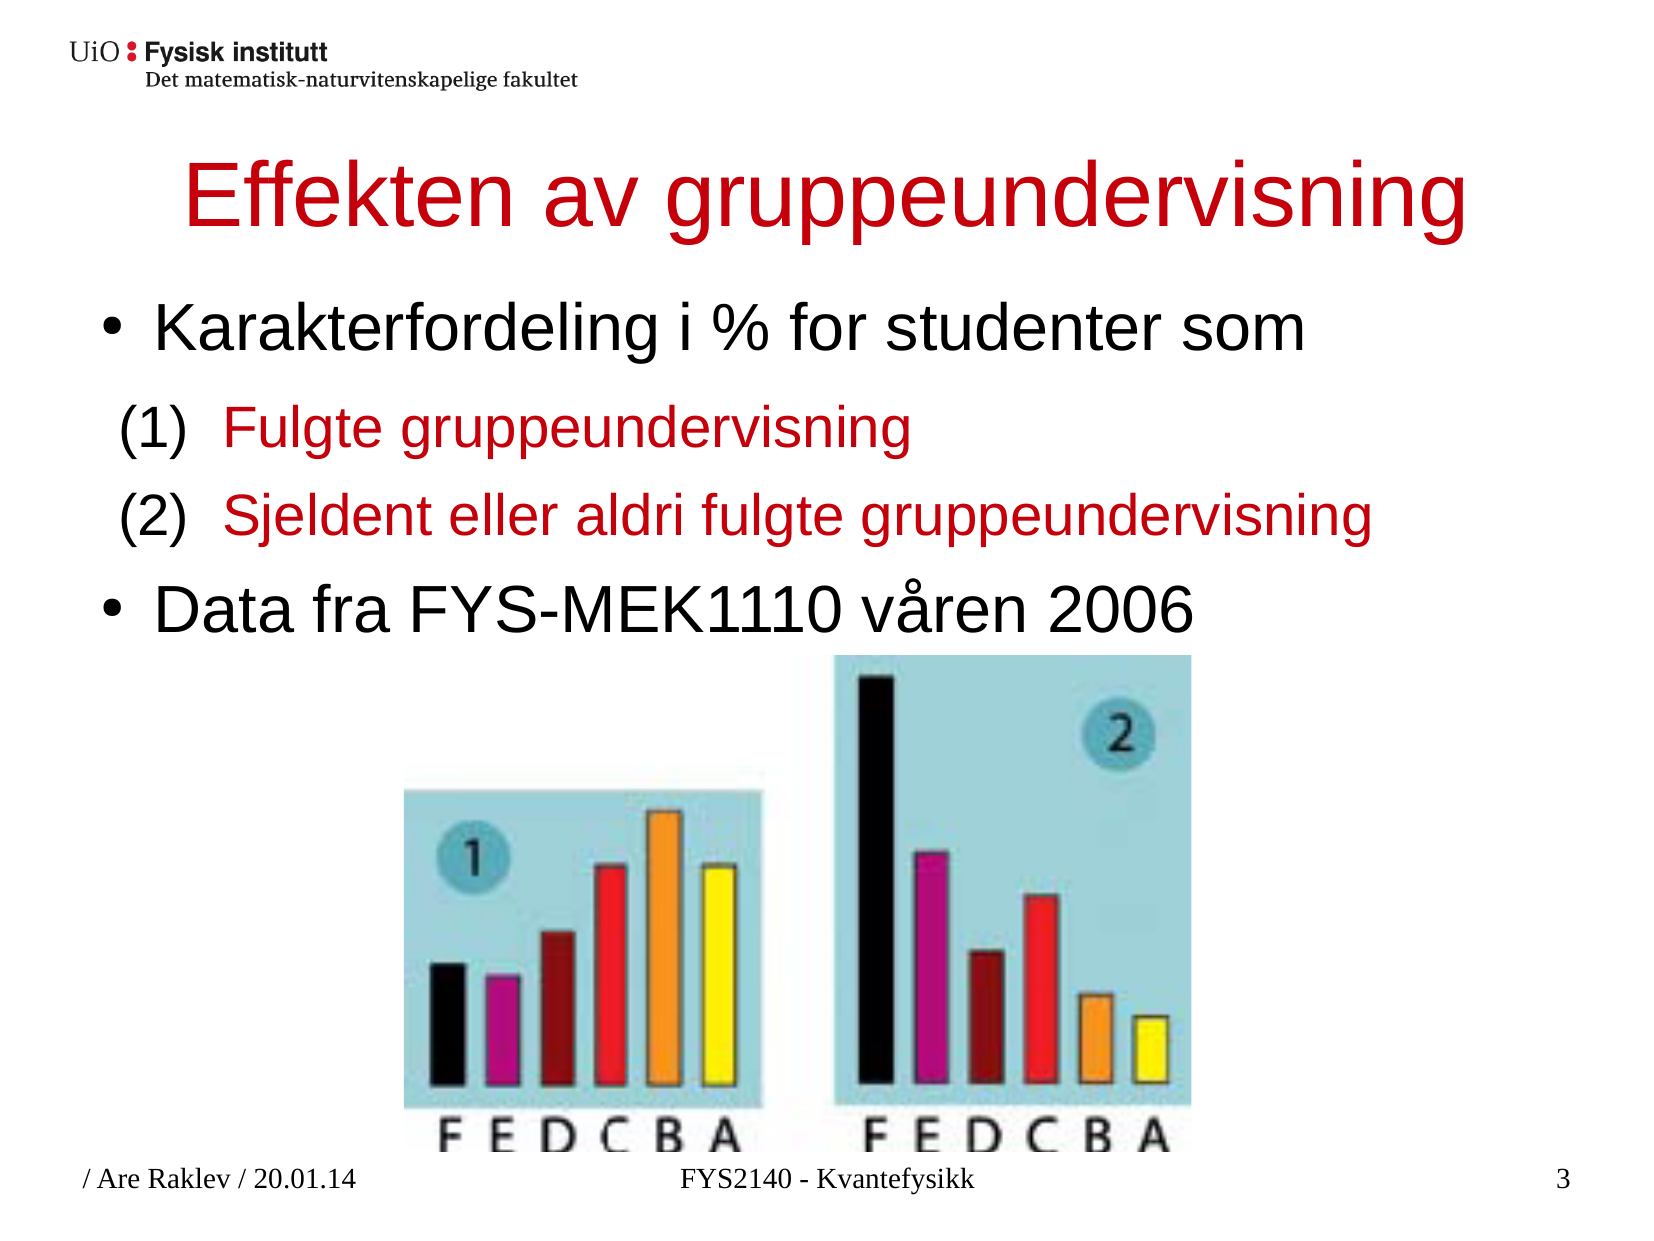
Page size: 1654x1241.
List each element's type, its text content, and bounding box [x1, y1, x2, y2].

title Effekten av gruppeundervisning [82, 90, 1571, 298]
list Karakterfordeling i % for studenter som Fulgte gruppeundervisning Sjeldent eller aldri fulgte gruppeundervisning Data fra FYS-MEK1110 våren 2006 [82, 290, 1501, 1201]
picture [68, 37, 581, 93]
